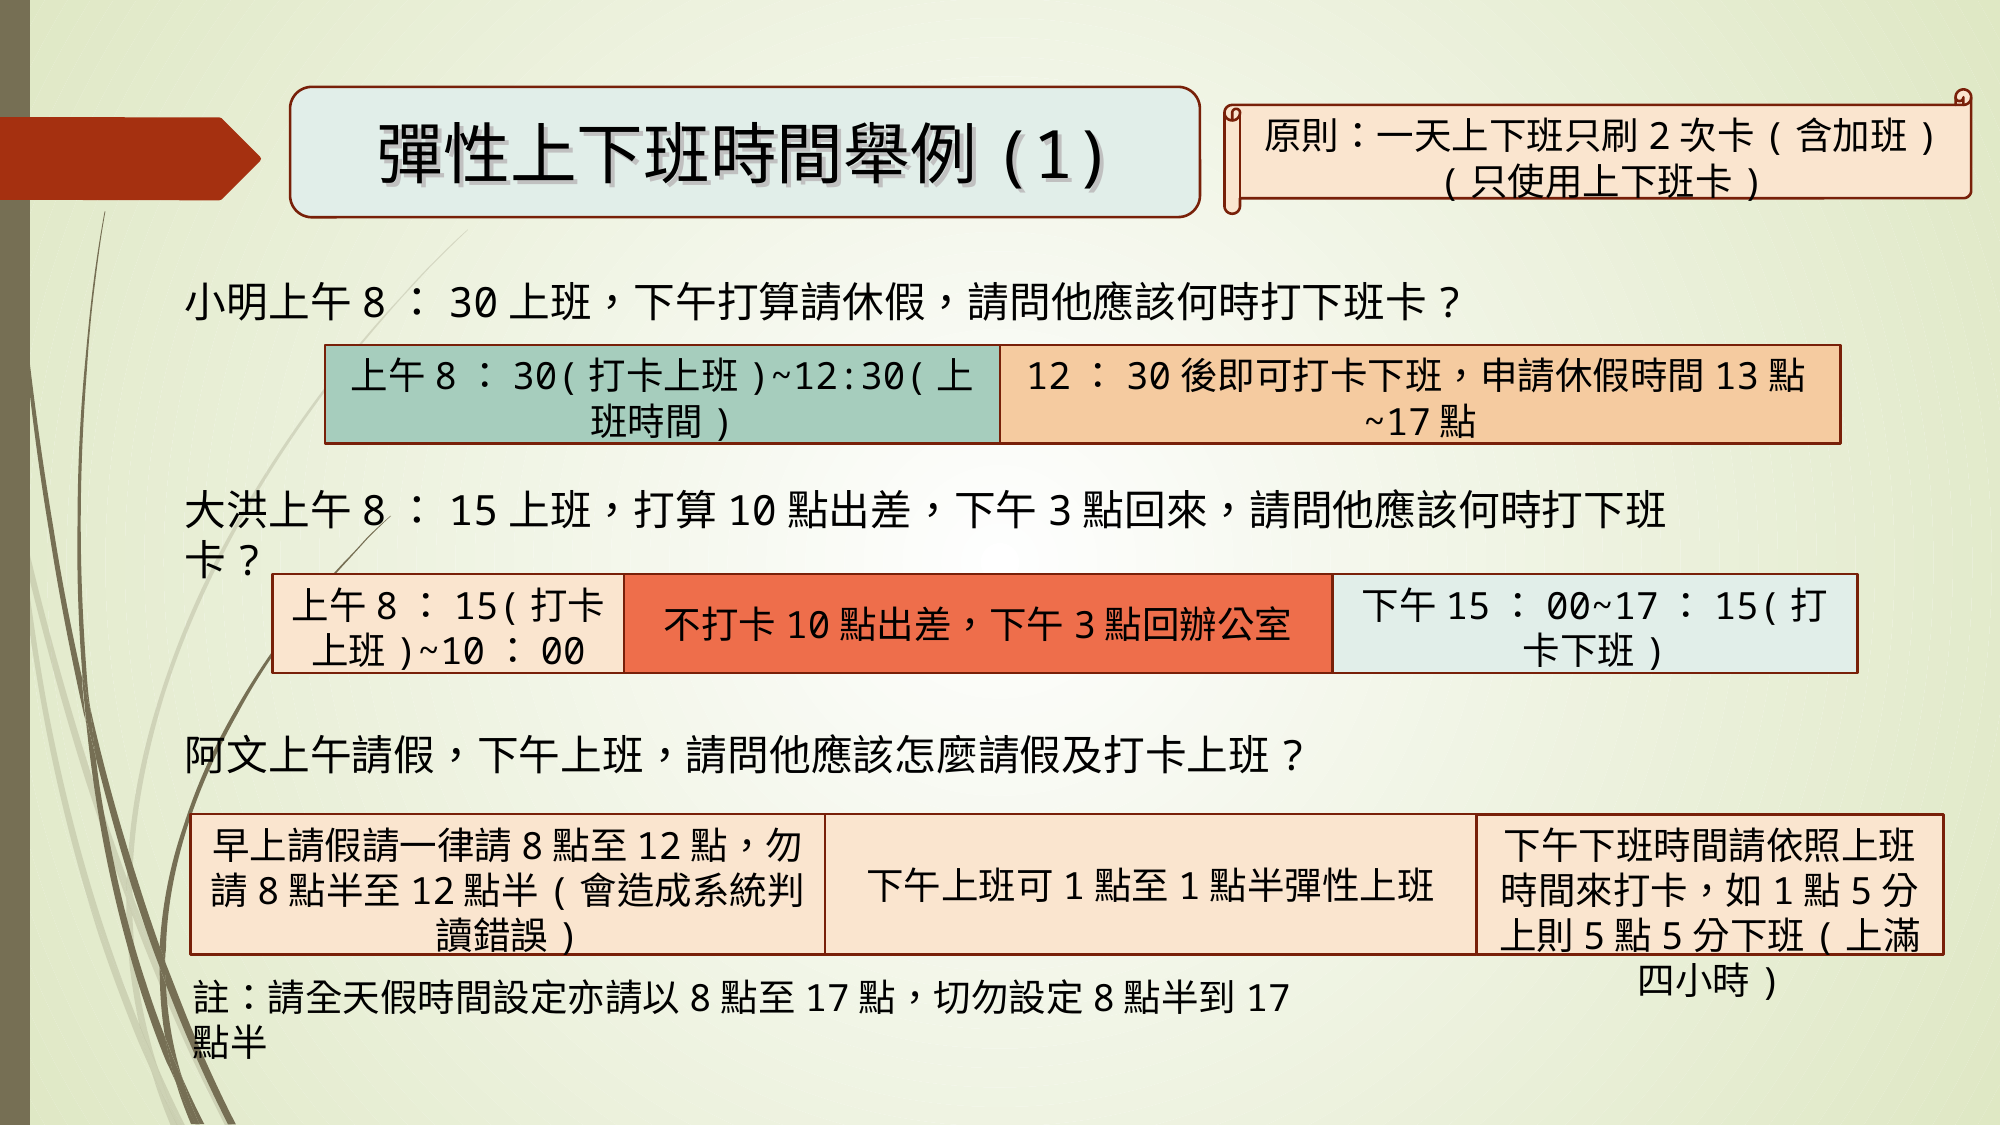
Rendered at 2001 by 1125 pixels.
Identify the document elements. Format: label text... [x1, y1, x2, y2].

text_box 原則：一天上下班只刷2次卡(含加班)(只使用上下班卡) [1224, 89, 1972, 214]
text_box 阿文上午請假，下午上班，請問他應該怎麼請假及打卡上班? [169, 721, 1689, 788]
text_box 下午15：00~17：15(打卡下班) [1332, 574, 1857, 673]
text_box 下午下班時間請依照上班時間來打卡，如1點5分上則5點5分下班(上滿四小時) [1476, 815, 1943, 954]
text_box 上午8：15(打卡上班)~10：00 [273, 574, 624, 673]
text_box 彈性上下班時間舉例(1) [290, 86, 1201, 218]
text_box 早上請假請一律請8點至12點，勿請8點半至12點半(會造成系統判讀錯誤) [190, 814, 825, 954]
text_box 上午8：30(打卡上班)~12:30(上班時間) [325, 345, 1000, 444]
text_box 大洪上午8：15上班，打算10點出差，下午3點回來，請問他應該何時打下班卡? [169, 476, 1686, 543]
text_box 下午上班可1點至1點半彈性上班 [825, 814, 1476, 954]
text_box 不打卡10點出差，下午3點回辦公室 [624, 574, 1332, 673]
text_box 12：30後即可打卡下班，申請休假時間13點~17點 [1000, 345, 1841, 444]
text_box 小明上午8：30上班，下午打算請休假，請問他應該何時打下班卡? [169, 268, 1689, 335]
text_box 註：請全天假時間設定亦請以8點至17點，切勿設定8點半到17點半 [177, 966, 1306, 1028]
